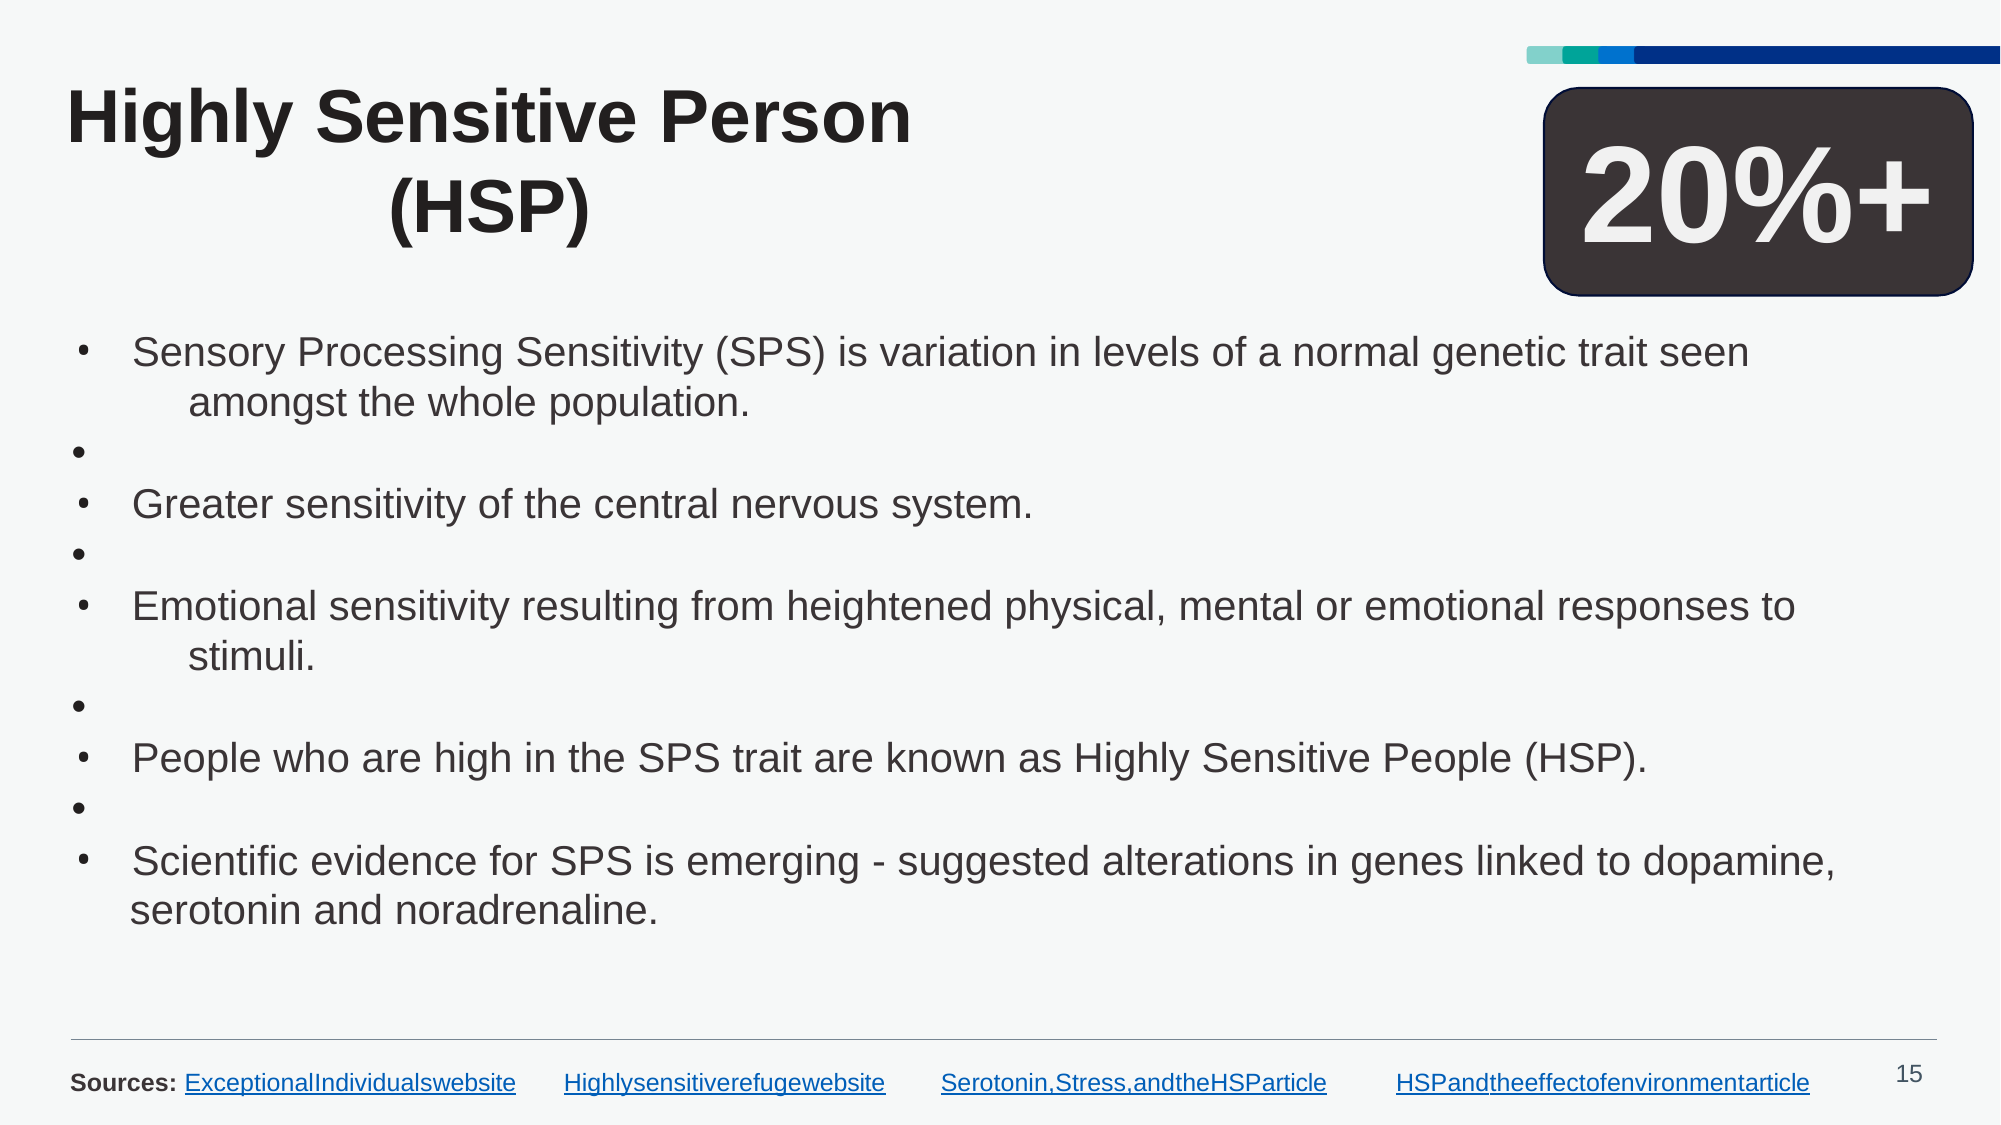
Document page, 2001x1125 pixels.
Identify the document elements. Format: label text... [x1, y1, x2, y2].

text_box Sources: Exceptional Individuals website [68, 1067, 531, 1100]
text_box Highly sensitive refuge website [561, 1067, 908, 1100]
text_box HSP and the effect of environment article [1393, 1067, 1853, 1100]
text_box 20%+ [1578, 103, 1939, 273]
text_box [1546, 90, 1971, 294]
text_box Serotonin, Stress, and the HSP article [938, 1067, 1363, 1100]
title Highly Sensitive Person (HSP) [64, 65, 1125, 161]
text_box Sensory Processing Sensitivity (SPS) is variation in levels of a normal genetic trait seen amongst the whole population. Greater sensitivity of the central nervous system. Emotional sensitivity resulting from heightened physical, mental or emotional responses to stimuli. People who are high in the SPS trait are known as Highly Sensitive People (HSP). Scientific evidence for SPS is emerging - suggested alterations in genes linked to dopamine, serotonin and noradrenaline. [71, 322, 1935, 877]
text_box [1889, 1057, 1932, 1091]
